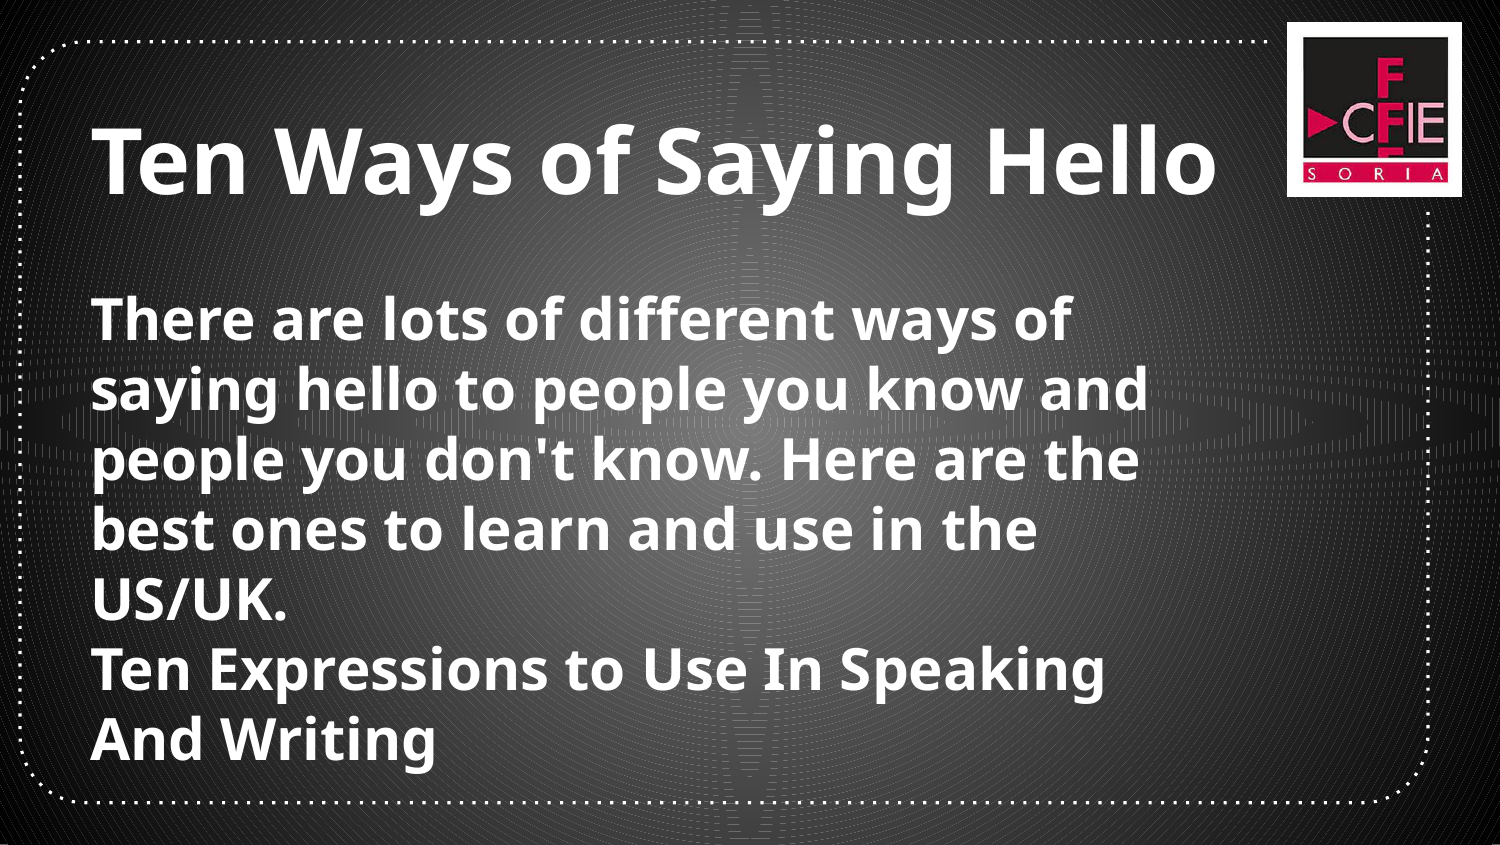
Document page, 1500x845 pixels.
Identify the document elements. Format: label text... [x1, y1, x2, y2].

text_box Ten Ways of Saying Hello There are lots of different ways of saying hello to people you know and people you don't know. Here are the best ones to learn and use in the US/UK. Ten Expressions to Use In Speaking And Writing [75, 95, 1238, 762]
picture [1287, 22, 1462, 197]
